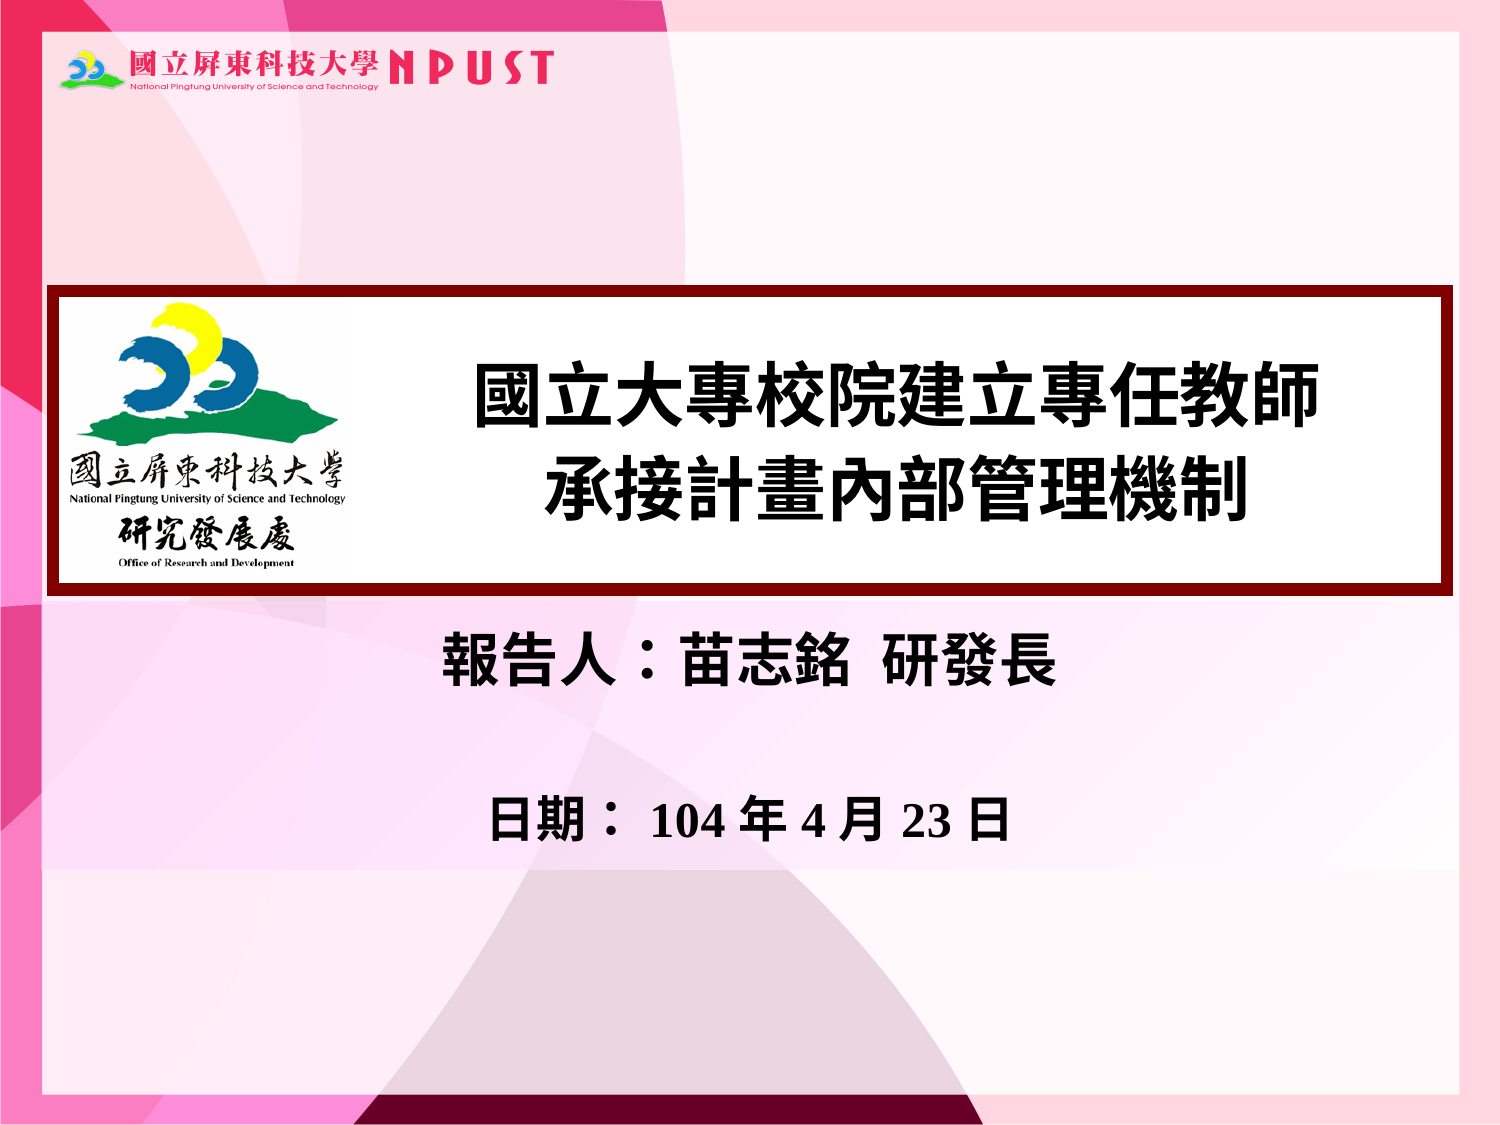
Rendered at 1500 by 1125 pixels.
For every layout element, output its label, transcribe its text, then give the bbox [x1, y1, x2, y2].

text_box 報告人：苗志銘 研發長 日期：104年4月23日 [41, 601, 1459, 870]
picture [0, 0, 1500, 1125]
text_box 國立大專校院建立專任教師 承接計畫內部管理機制 [53, 290, 1447, 590]
